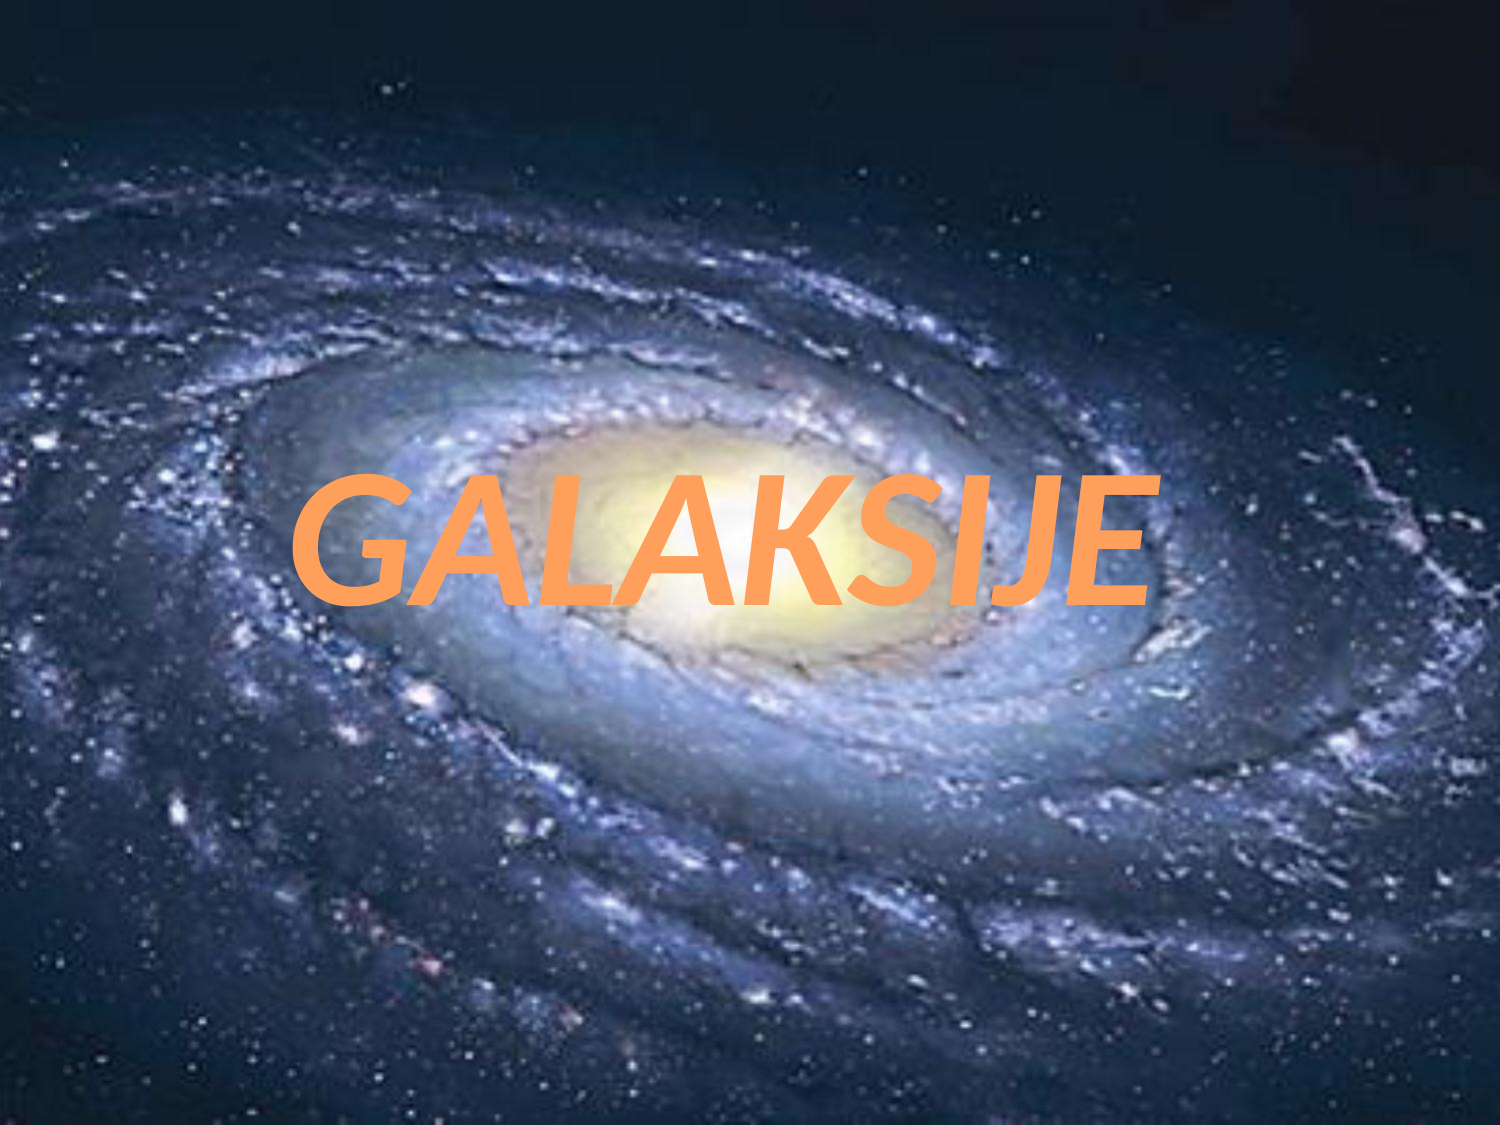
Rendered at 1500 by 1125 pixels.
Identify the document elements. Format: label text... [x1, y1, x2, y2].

text_box GALAKSIJE [271, 398, 1174, 654]
picture [0, 0, 1500, 1125]
